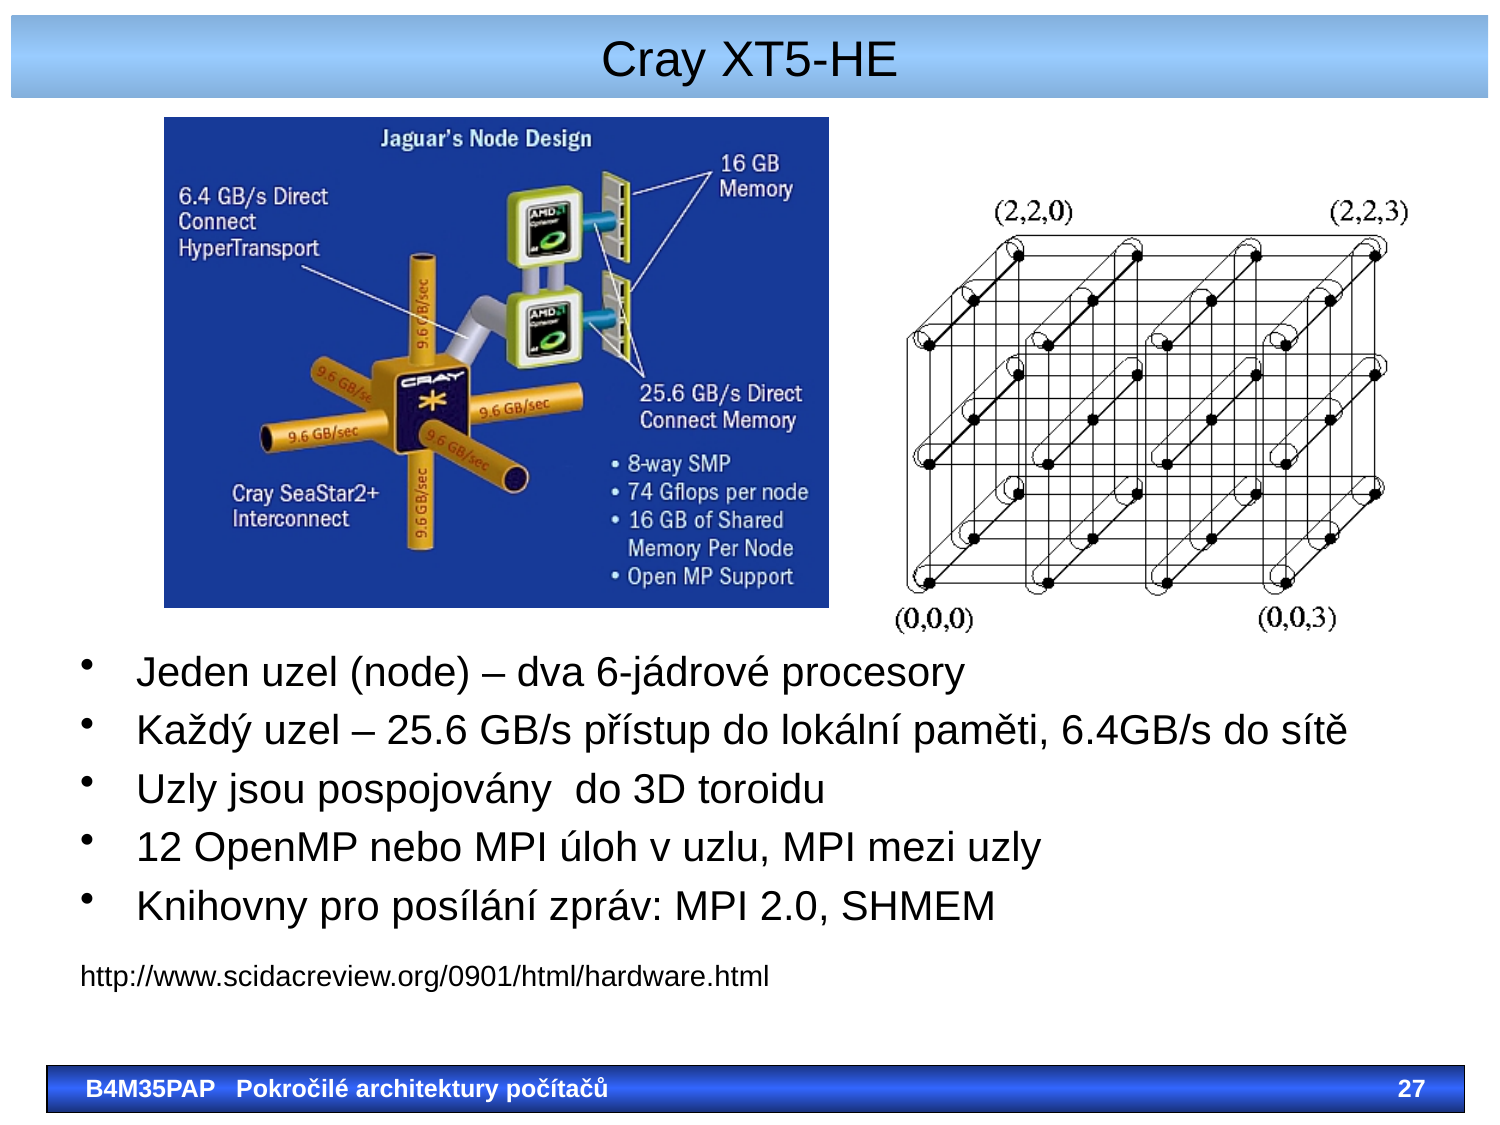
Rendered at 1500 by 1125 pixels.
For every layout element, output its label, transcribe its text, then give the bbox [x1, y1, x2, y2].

picture [878, 163, 1446, 645]
picture [164, 117, 829, 608]
slide_number <number> [1346, 1065, 1441, 1112]
list Jeden uzel (node) – dva 6-jádrové procesory Každý uzel – 25.6 GB/s přístup do lokální paměti, 6.4GB/s do sítě Uzly jsou pospojovány do 3D toroidu 12 OpenMP nebo MPI úloh v uzlu, MPI mezi uzly Knihovny pro posílání zpráv: MPI 2.0, SHMEM http://www.scidacreview.org/0901/html/hardware.html [64, 164, 1436, 1043]
footer B4M35PAP Pokročilé architektury počítačů [70, 1065, 1429, 1113]
title Cray XT5-HE [11, 15, 1489, 98]
